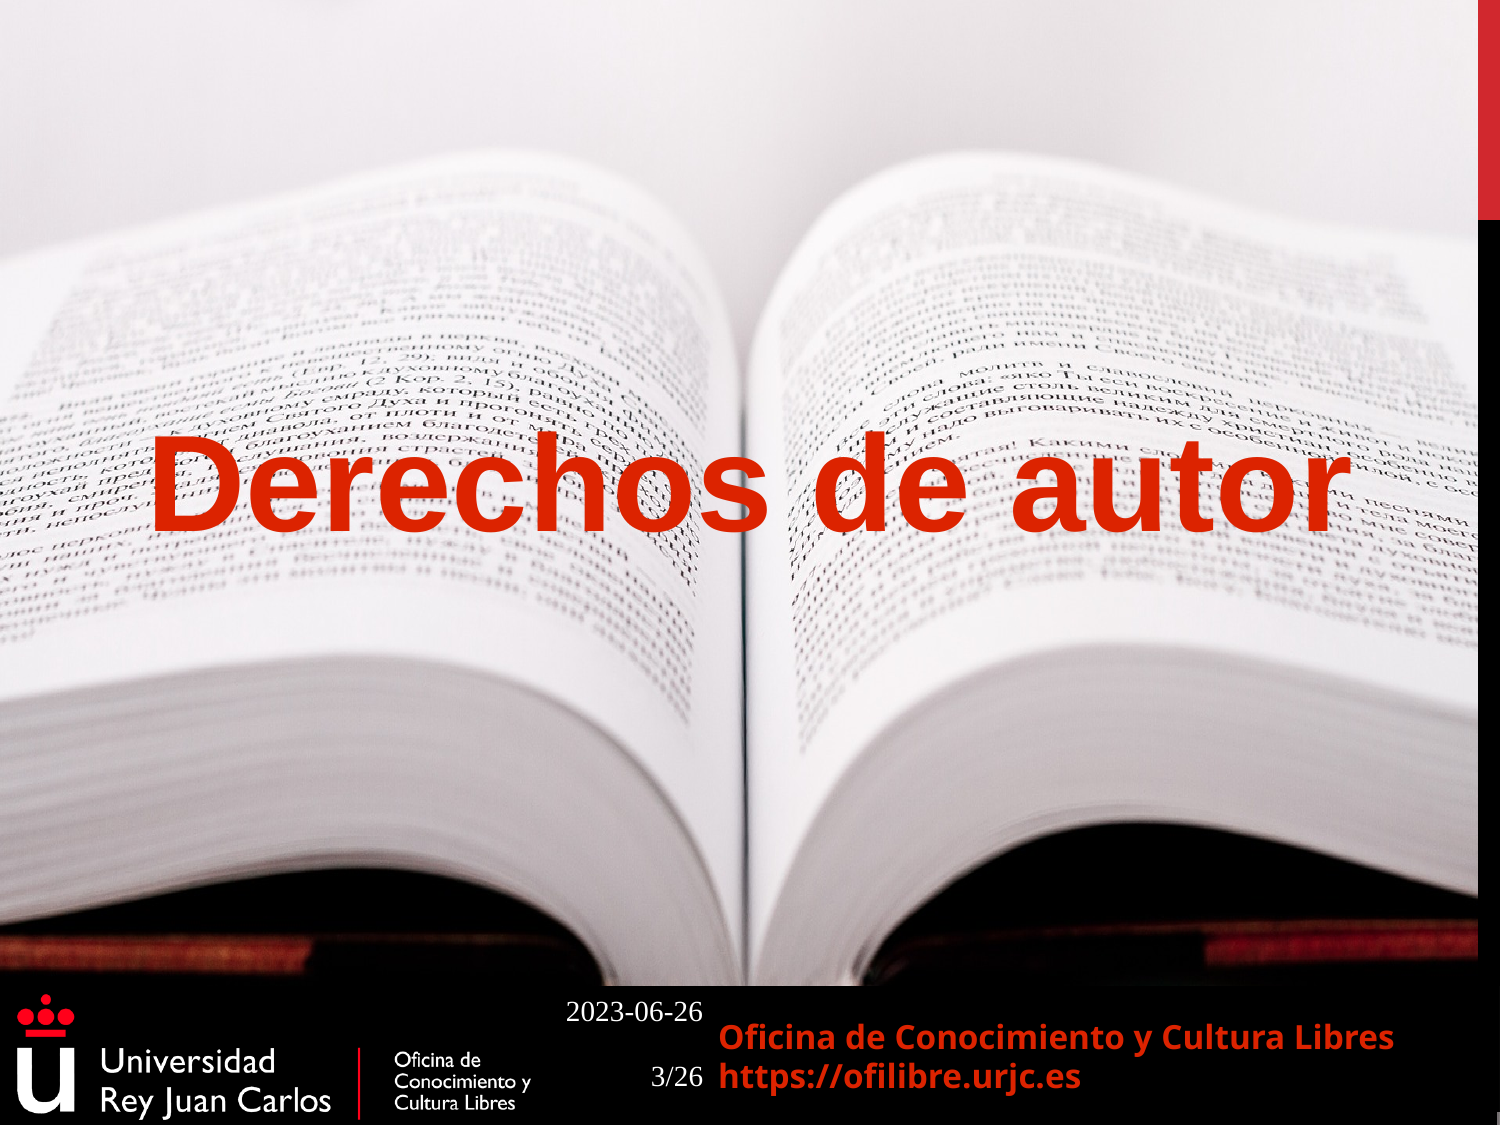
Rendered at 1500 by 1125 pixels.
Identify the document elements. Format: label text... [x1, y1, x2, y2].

picture [17, 994, 531, 1120]
picture [0, 0, 1478, 986]
title Derechos de autor [75, 389, 1425, 578]
